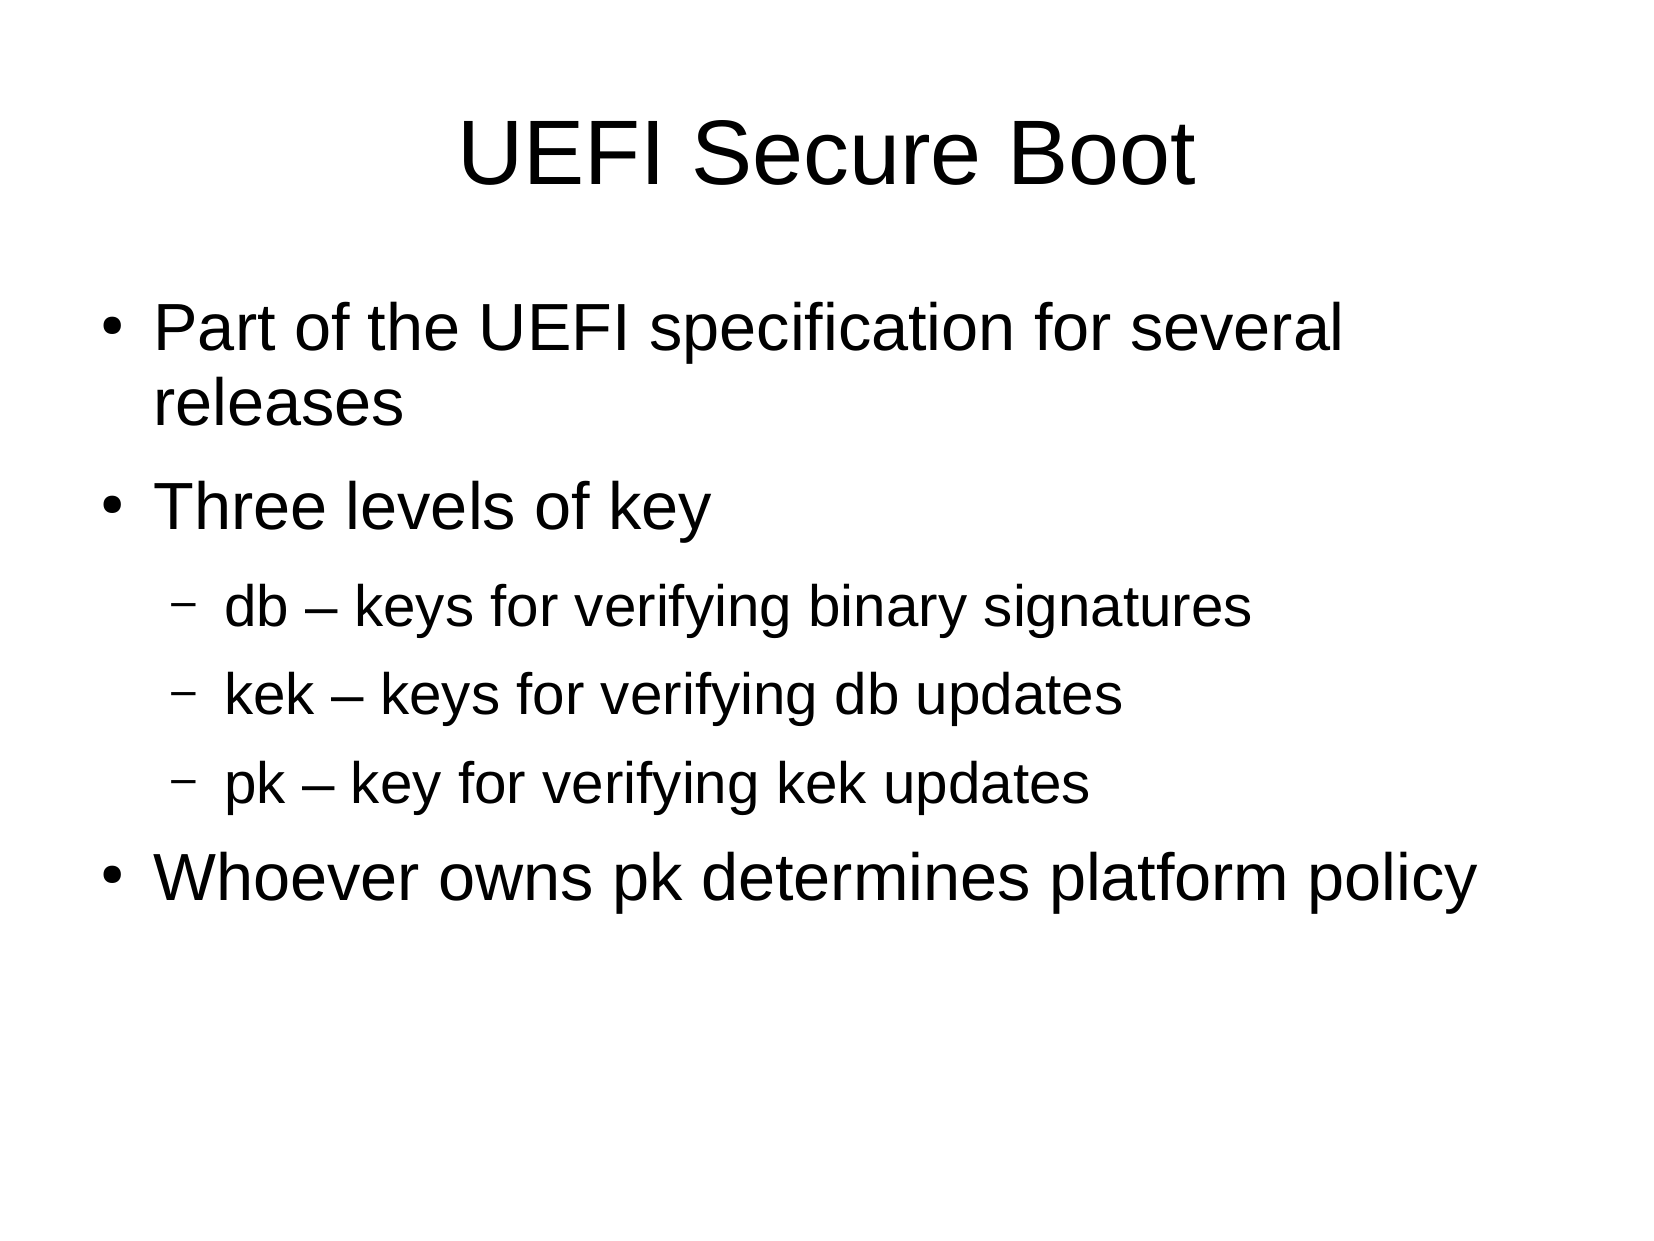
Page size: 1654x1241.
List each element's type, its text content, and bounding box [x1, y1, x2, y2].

list Part of the UEFI specification for several releases Three levels of key db – keys for verifying binary signatures kek – keys for verifying db updates pk – key for verifying kek updates Whoever owns pk determines platform policy [82, 290, 1538, 1010]
title UEFI Secure Boot [82, 49, 1571, 257]
